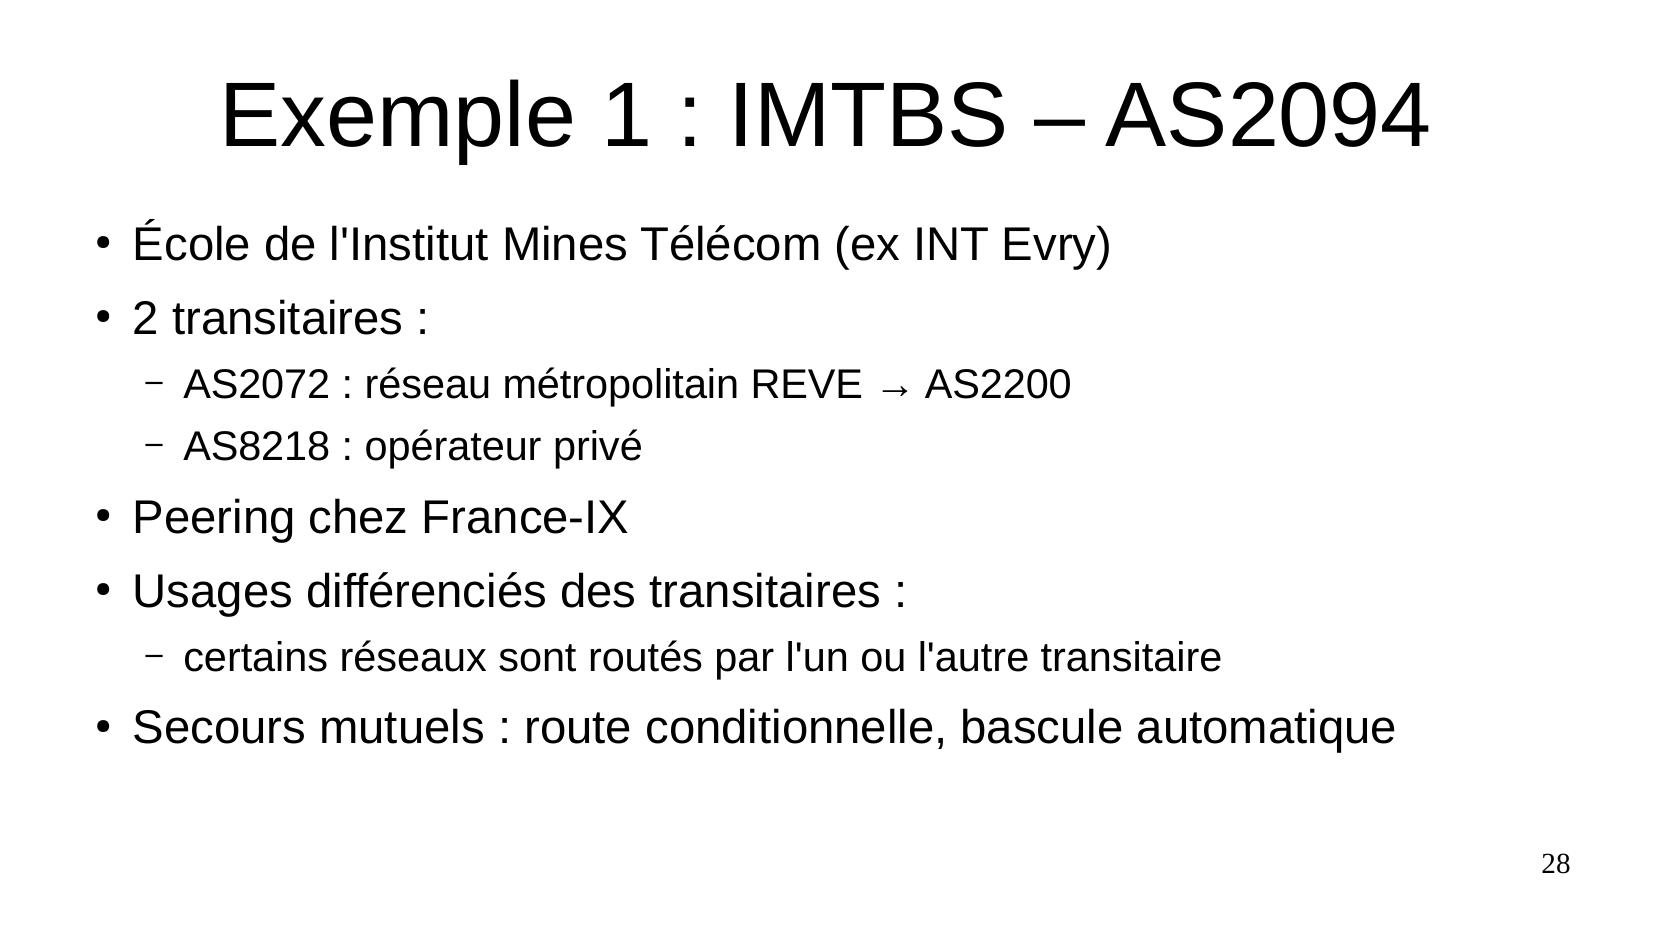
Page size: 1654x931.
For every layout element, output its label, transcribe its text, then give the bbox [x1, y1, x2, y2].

title Exemple 1 : IMTBS – AS2094 [82, 37, 1571, 193]
list École de l'Institut Mines Télécom (ex INT Evry) 2 transitaires : AS2072 : réseau métropolitain REVE → AS2200 AS8218 : opérateur privé Peering chez France-IX Usages différenciés des transitaires : certains réseaux sont routés par l'un ou l'autre transitaire Secours mutuels : route conditionnelle, bascule automatique [82, 217, 1571, 758]
